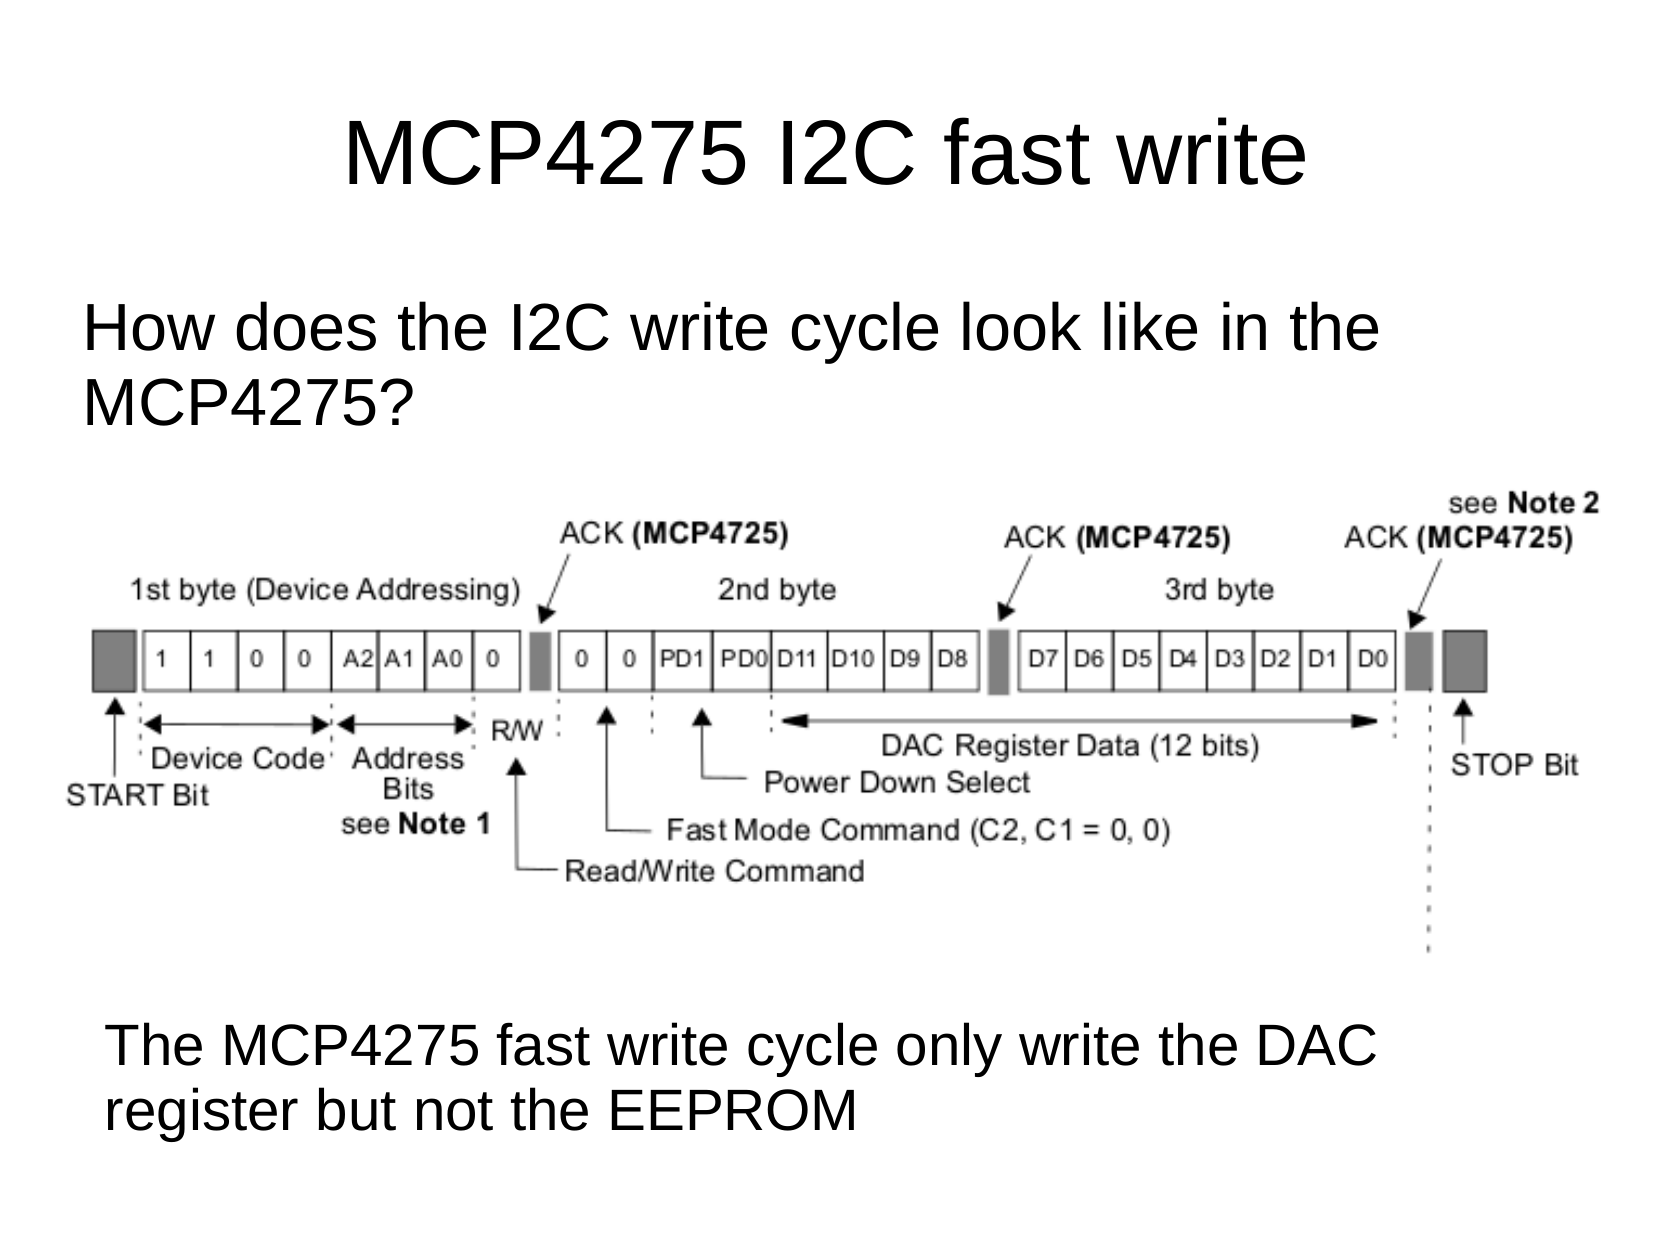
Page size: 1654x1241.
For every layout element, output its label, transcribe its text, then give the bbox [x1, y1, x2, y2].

picture [60, 481, 1616, 961]
title MCP4275 I2C fast write [82, 49, 1571, 257]
text_box The MCP4275 fast write cycle only write the DAC register but not the EEPROM [90, 1005, 1561, 1150]
list How does the I2C write cycle look like in the MCP4275? [82, 290, 1571, 481]
